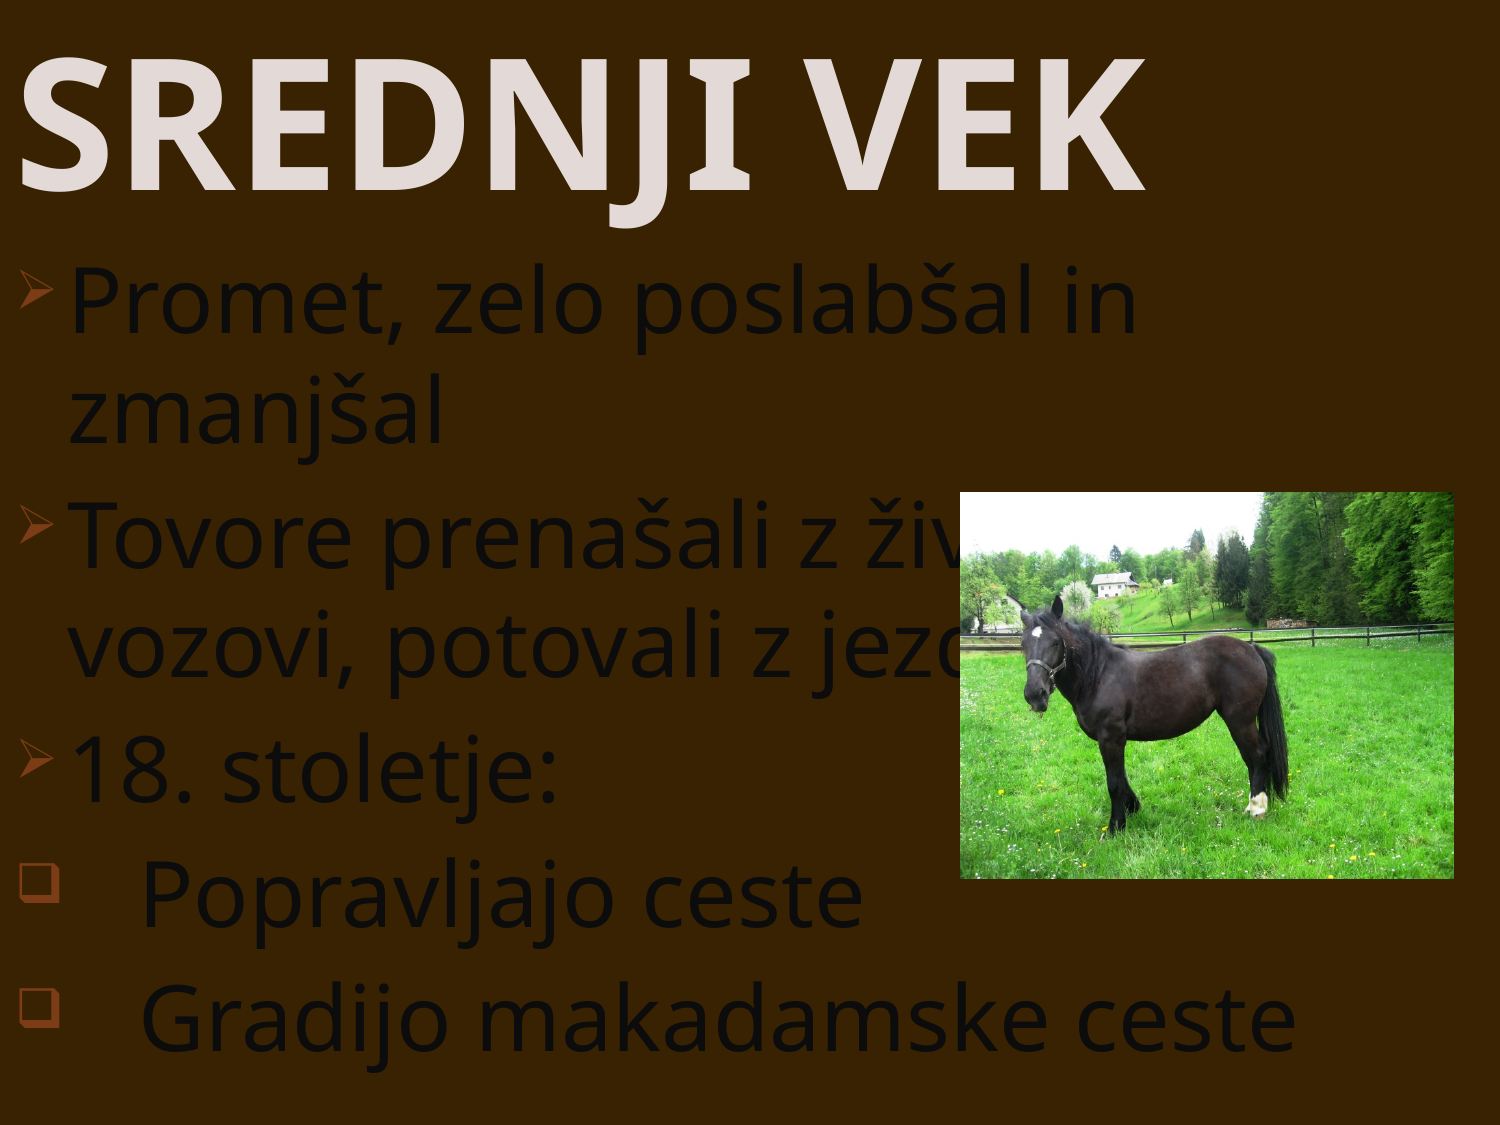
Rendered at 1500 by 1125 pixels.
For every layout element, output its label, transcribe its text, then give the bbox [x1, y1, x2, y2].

picture [960, 492, 1454, 879]
text_box SREDNJI VEK [0, 0, 1500, 235]
list Promet, zelo poslabšal in zmanjšal Tovore prenašali z živali in vozovi, potovali z jezdnimi konji 18. stoletje: Popravljajo ceste Gradijo makadamske ceste [0, 235, 1500, 1125]
